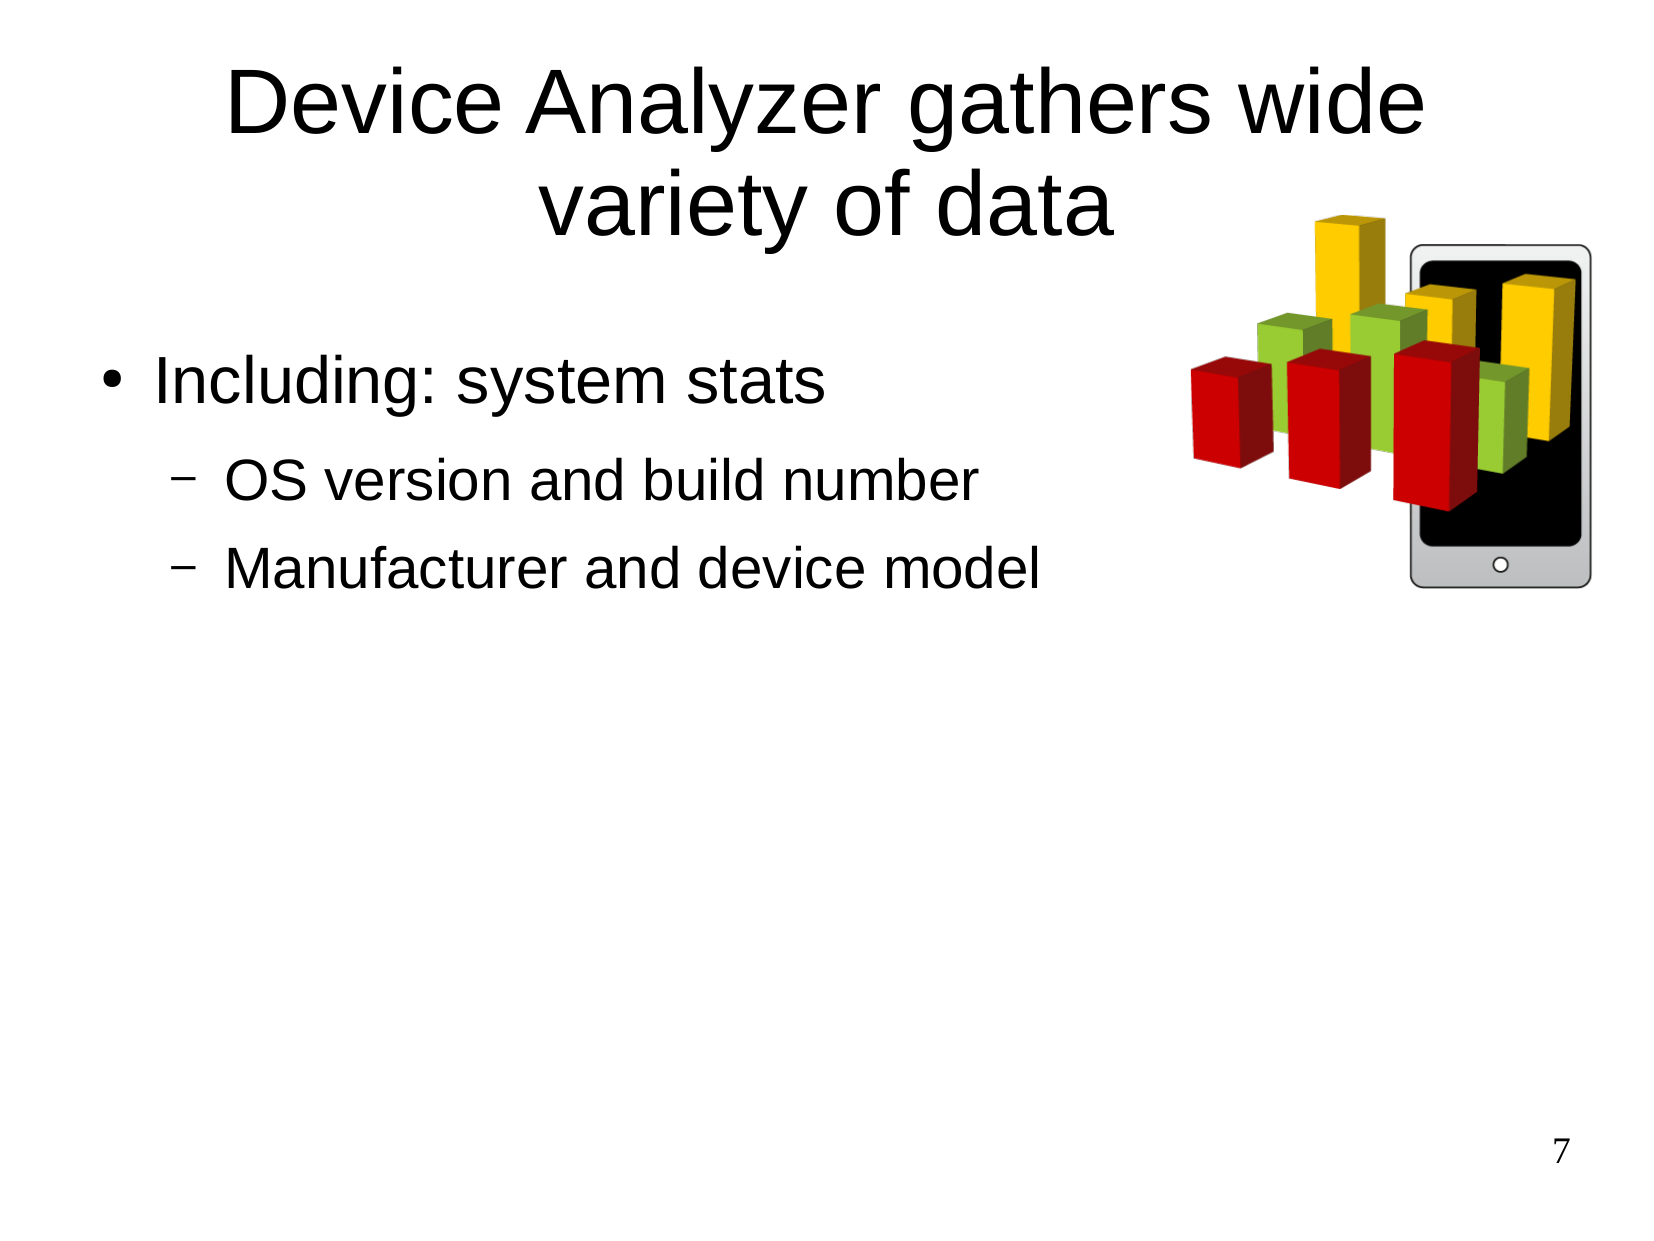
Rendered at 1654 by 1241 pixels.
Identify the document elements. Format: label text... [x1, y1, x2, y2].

list Including: system stats OS version and build number Manufacturer and device model [82, 343, 1571, 1213]
picture [1133, 144, 1651, 662]
title Device Analyzer gathers wide variety of data [82, 49, 1571, 257]
